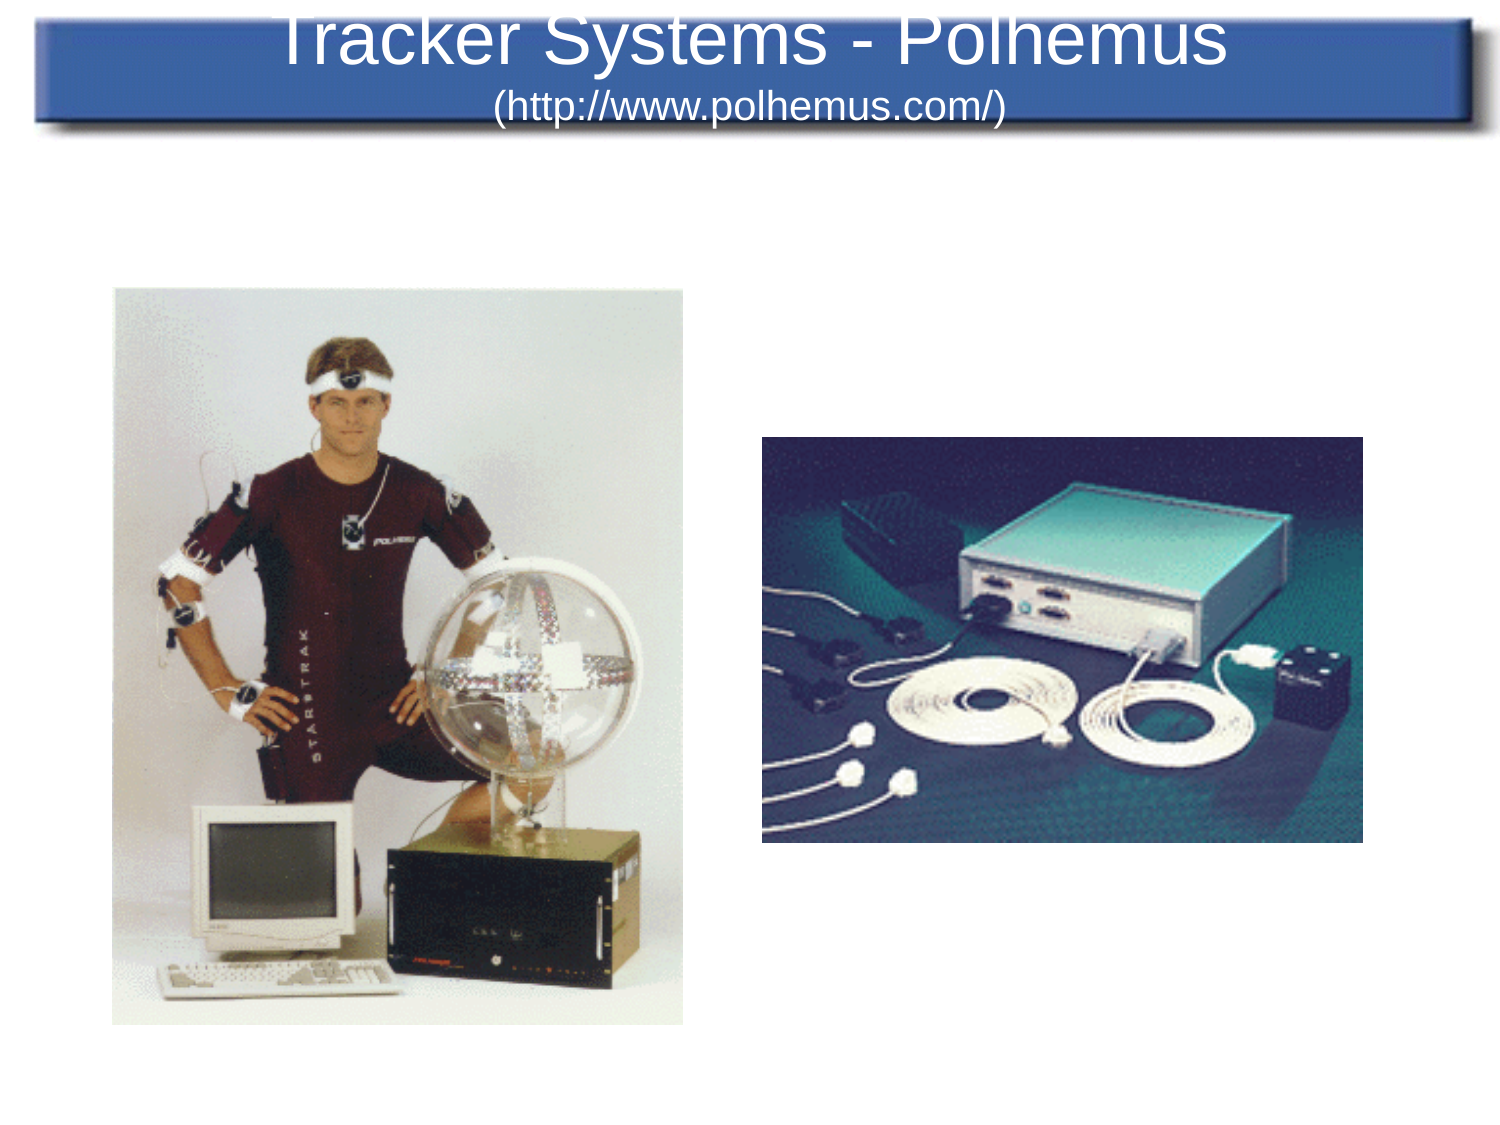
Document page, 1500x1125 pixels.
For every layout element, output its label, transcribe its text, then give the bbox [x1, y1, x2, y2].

picture [762, 437, 1363, 843]
title Tracker Systems - Polhemus (http://www.polhemus.com/) [112, 0, 1388, 137]
picture [112, 287, 683, 1026]
picture [33, 15, 1500, 142]
